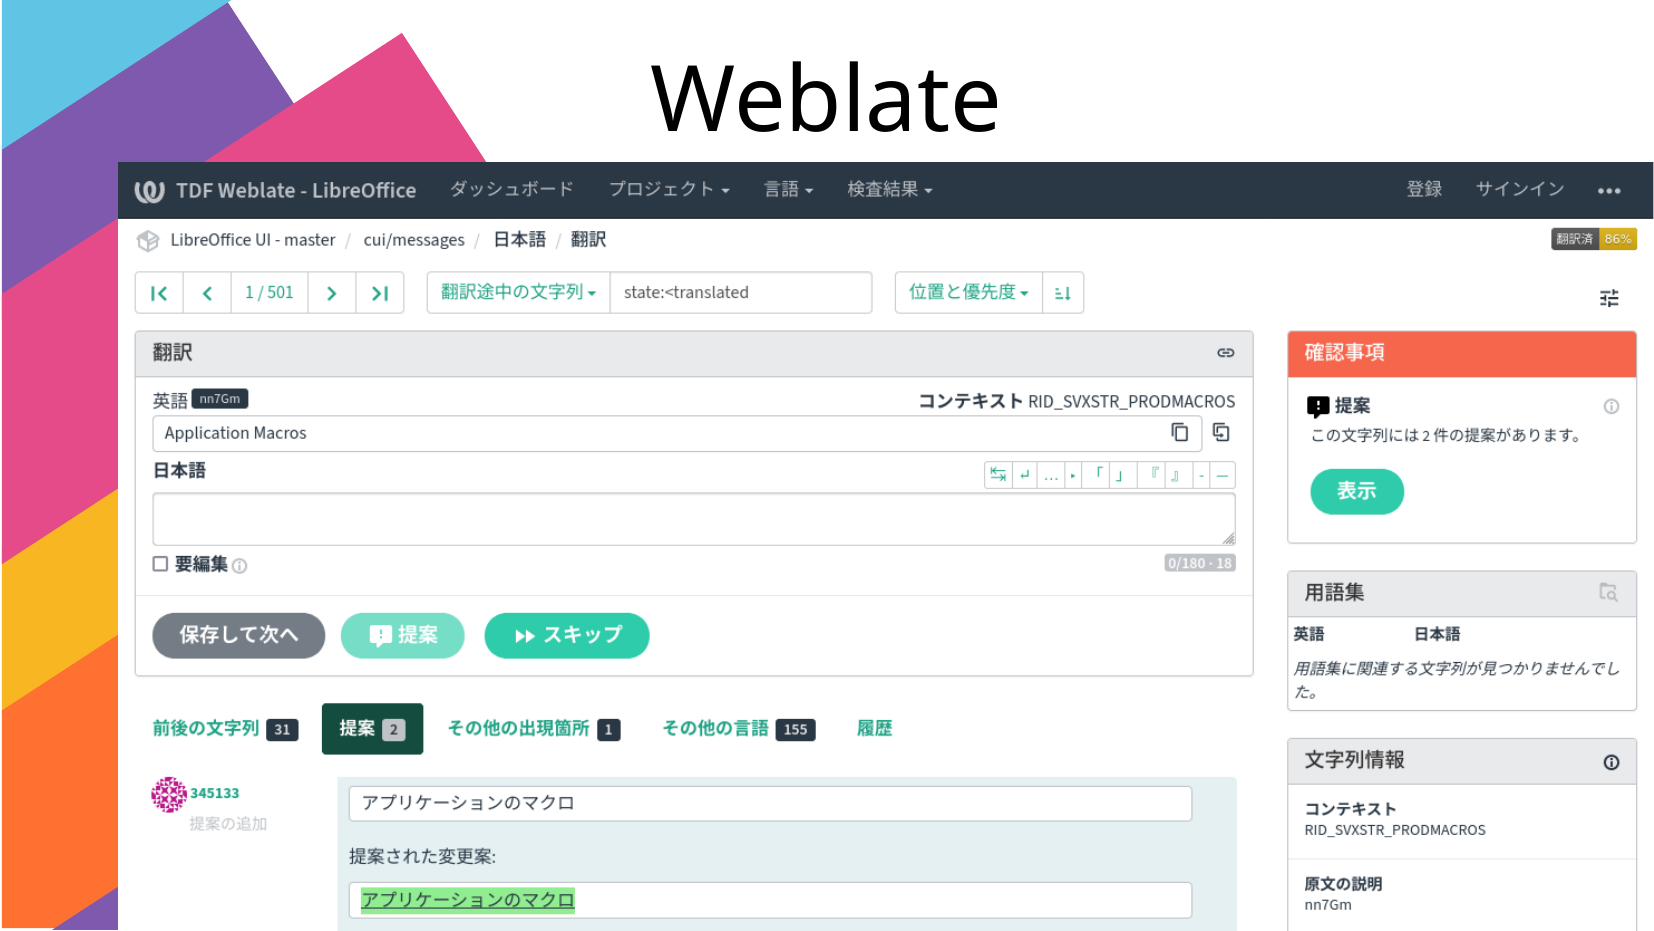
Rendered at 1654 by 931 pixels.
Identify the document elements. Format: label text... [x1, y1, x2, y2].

picture [118, 162, 1654, 931]
title Weblate [29, 33, 1625, 159]
